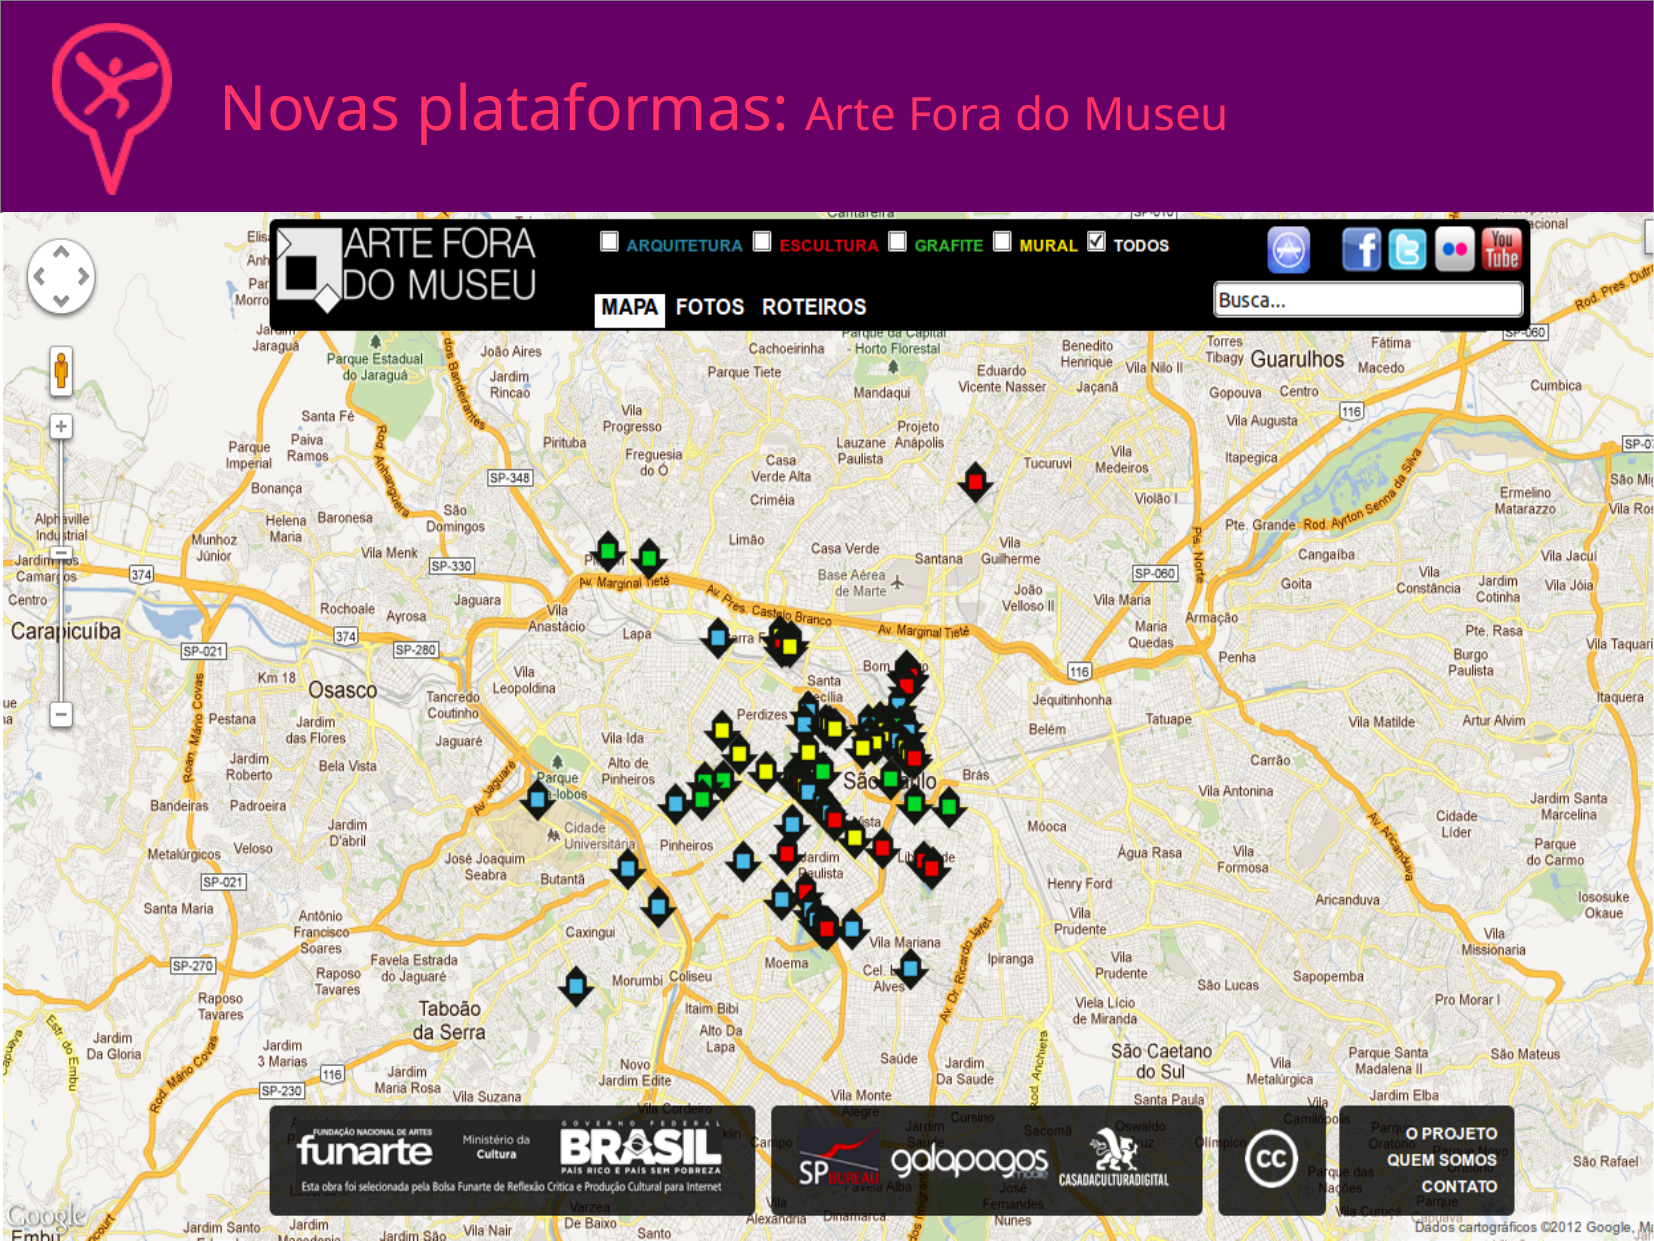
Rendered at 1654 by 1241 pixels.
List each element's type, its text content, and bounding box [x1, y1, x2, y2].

picture [3, 212, 1654, 1241]
picture [52, 23, 172, 195]
text_box [0, 0, 1654, 213]
title Novas plataformas: Arte Fora do Museu [106, 23, 1595, 190]
